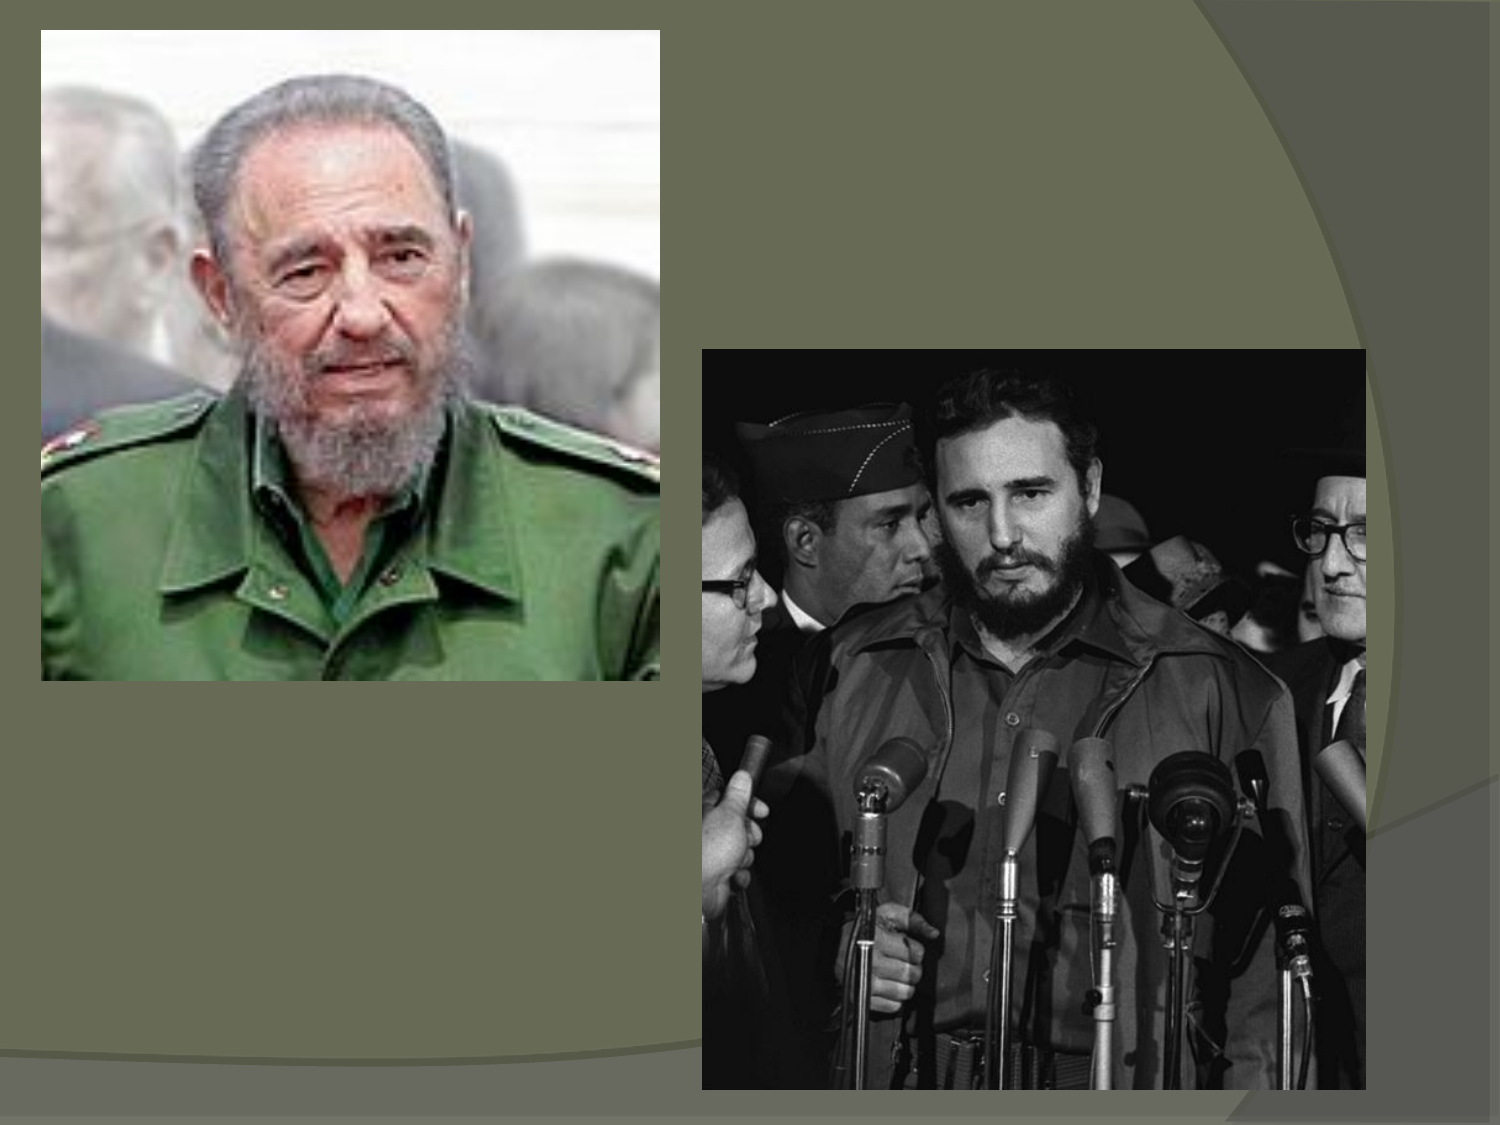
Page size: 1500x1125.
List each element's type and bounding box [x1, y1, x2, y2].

picture [702, 349, 1366, 1090]
picture [41, 30, 660, 681]
